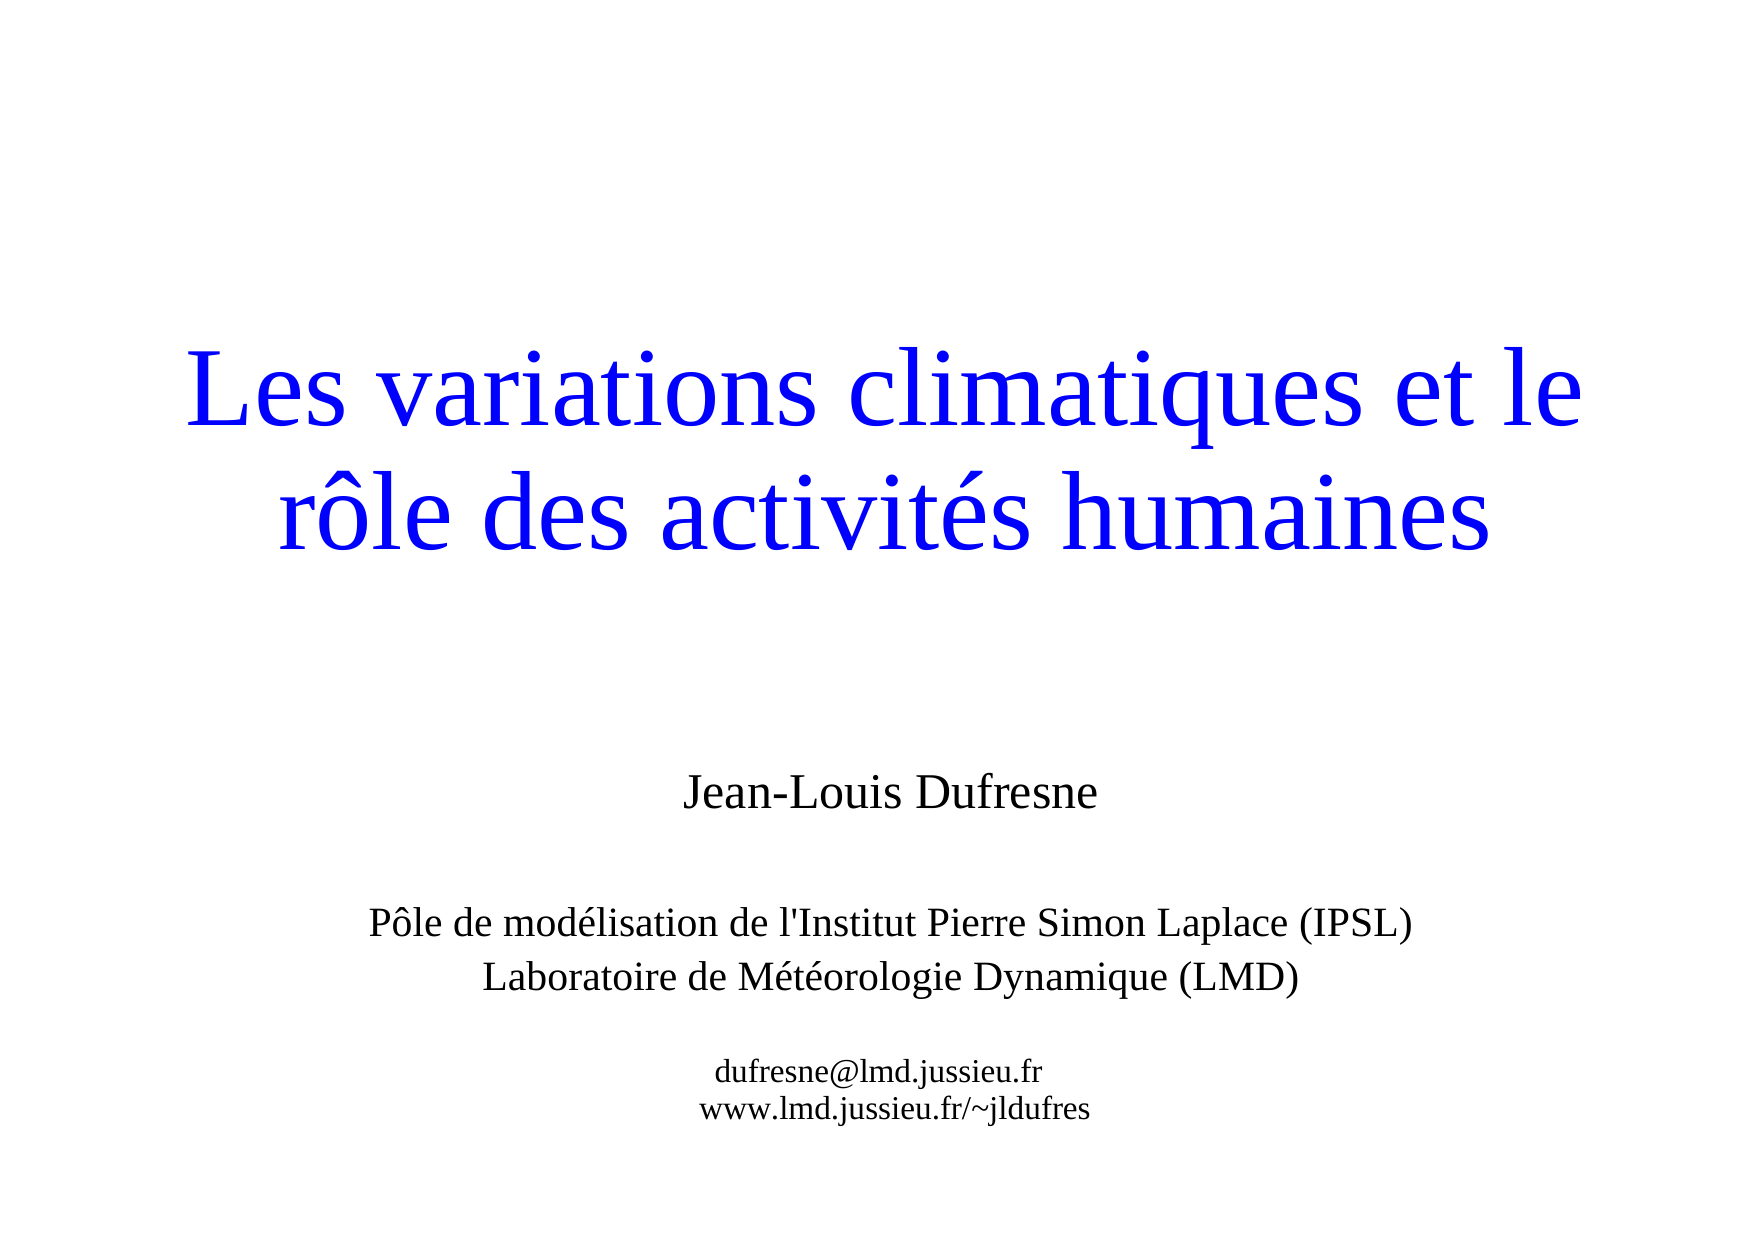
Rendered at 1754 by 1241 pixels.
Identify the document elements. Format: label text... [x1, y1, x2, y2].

text_box Jean-Louis Dufresne Pôle de modélisation de l'Institut Pierre Simon Laplace (IPSL)‏ Laboratoire de Météorologie Dynamique (LMD)‏ dufresne@lmd.jussieu.fr www.lmd.jussieu.fr/~jldufres [283, 759, 1499, 1135]
text_box Les variations climatiques et le rôle des activités humaines [118, 324, 1654, 574]
